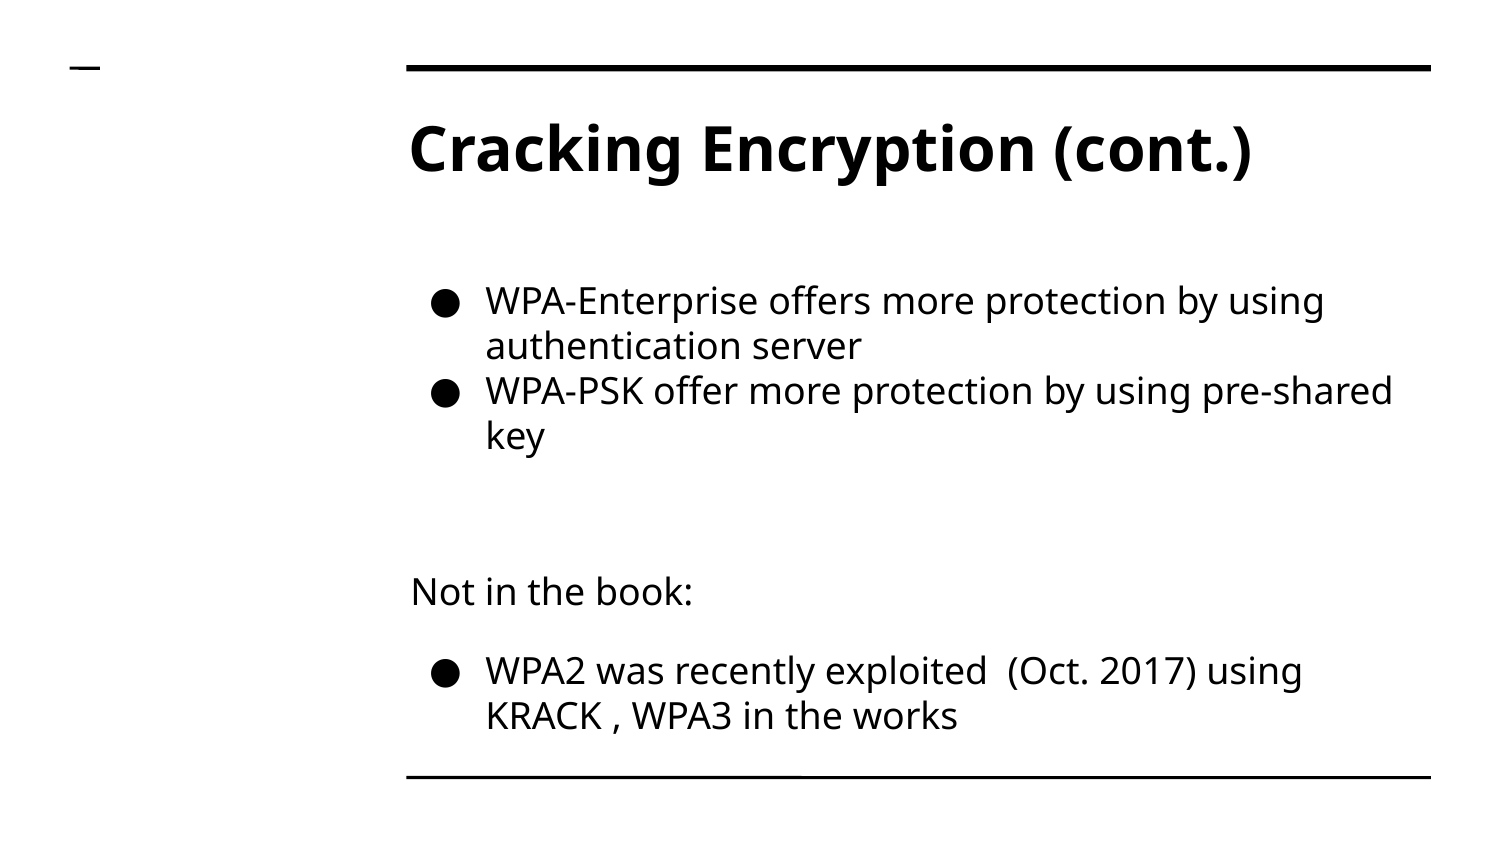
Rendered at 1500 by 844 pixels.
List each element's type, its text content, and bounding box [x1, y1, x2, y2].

list WPA-Enterprise offers more protection by using authentication server WPA-PSK offer more protection by using pre-shared key Not in the book: WPA2 was recently exploited (Oct. 2017) using KRACK , WPA3 in the works [395, 261, 1433, 755]
title Cracking Encryption (cont.) [393, 94, 1431, 199]
